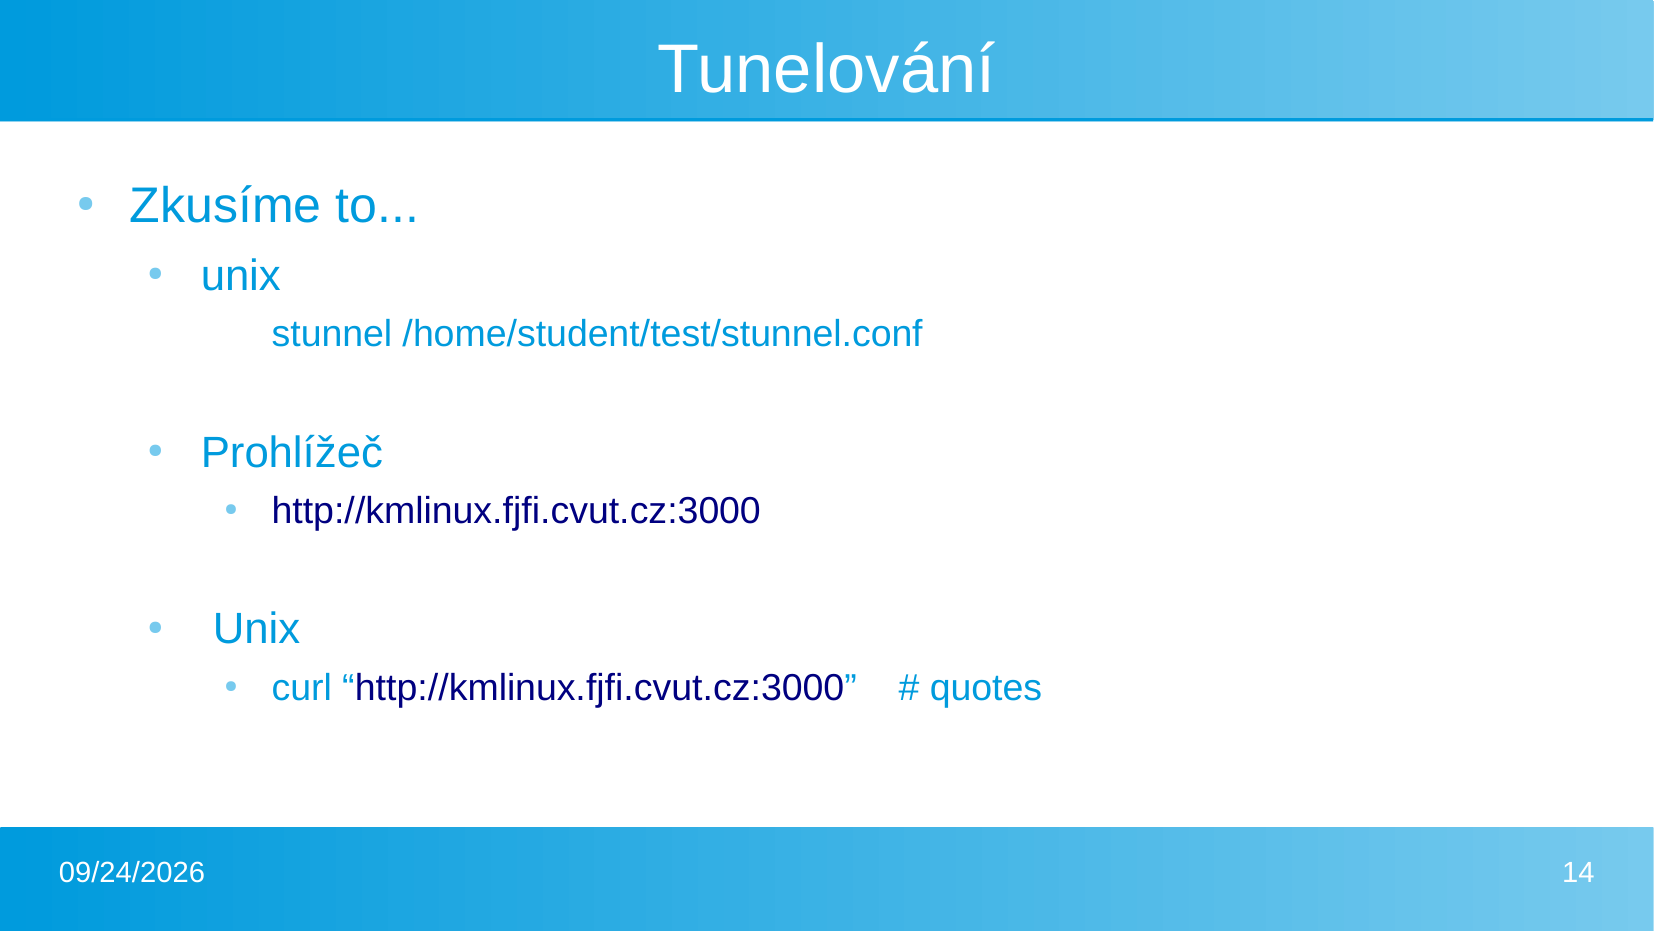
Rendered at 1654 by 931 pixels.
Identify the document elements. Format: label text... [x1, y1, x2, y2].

title Tunelování [59, 29, 1595, 108]
list Zkusíme to... unix stunnel /home/student/test/stunnel.conf Prohlížeč http://kmlinux.fjfi.cvut.cz:3000 Unix curl “http://kmlinux.fjfi.cvut.cz:3000” # quotes [59, 177, 1595, 768]
